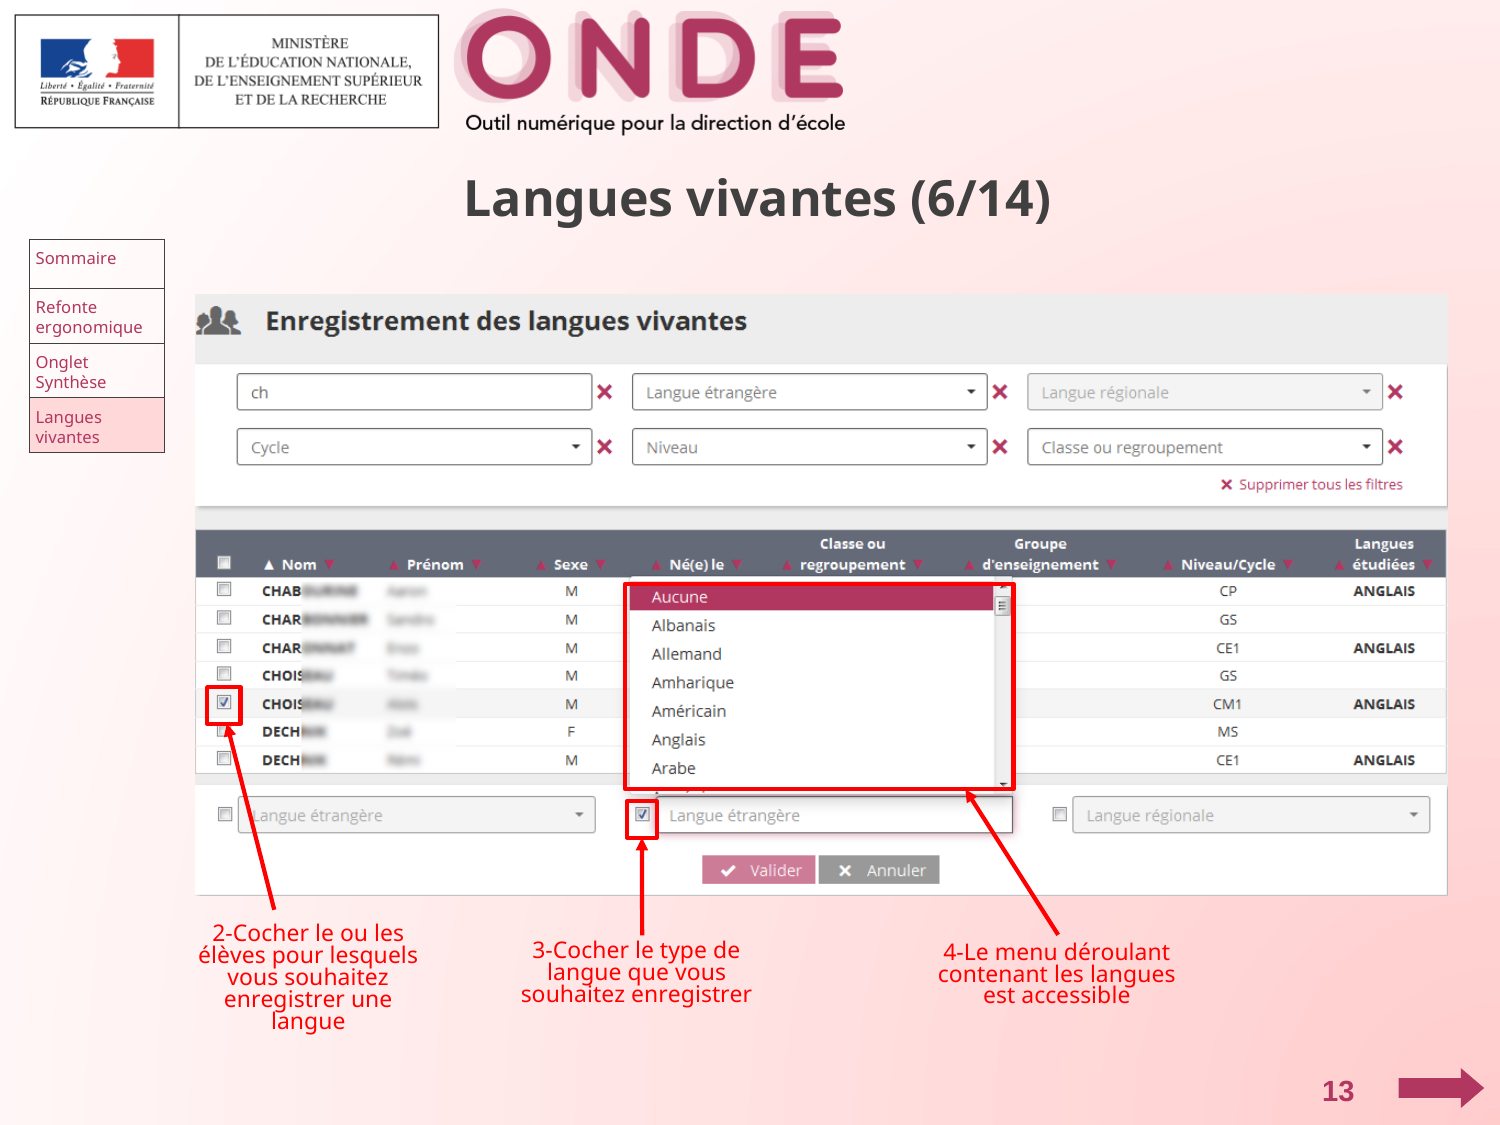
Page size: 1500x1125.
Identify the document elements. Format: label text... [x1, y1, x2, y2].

text_box 2-Cocher le ou les élèves pour lesquels vous souhaitez enregistrer une langue [170, 916, 447, 1047]
table_header Sommaire [30, 240, 164, 288]
text_box 3-Cocher le type de langue que vous souhaitez enregistrer [503, 933, 770, 1044]
table_cell Langues vivantes [30, 398, 164, 452]
table_cell Onglet Synthèse [30, 344, 164, 397]
text_box <numéro> [1257, 1064, 1420, 1117]
text_box 4-Le menu déroulant contenant les langues est accessible [908, 934, 1206, 1018]
text_box [1399, 1070, 1483, 1106]
table_cell Refonte ergonomique [30, 289, 164, 343]
text_box Langues vivantes (6/14) [82, 154, 1433, 238]
picture [0, 0, 1500, 1125]
